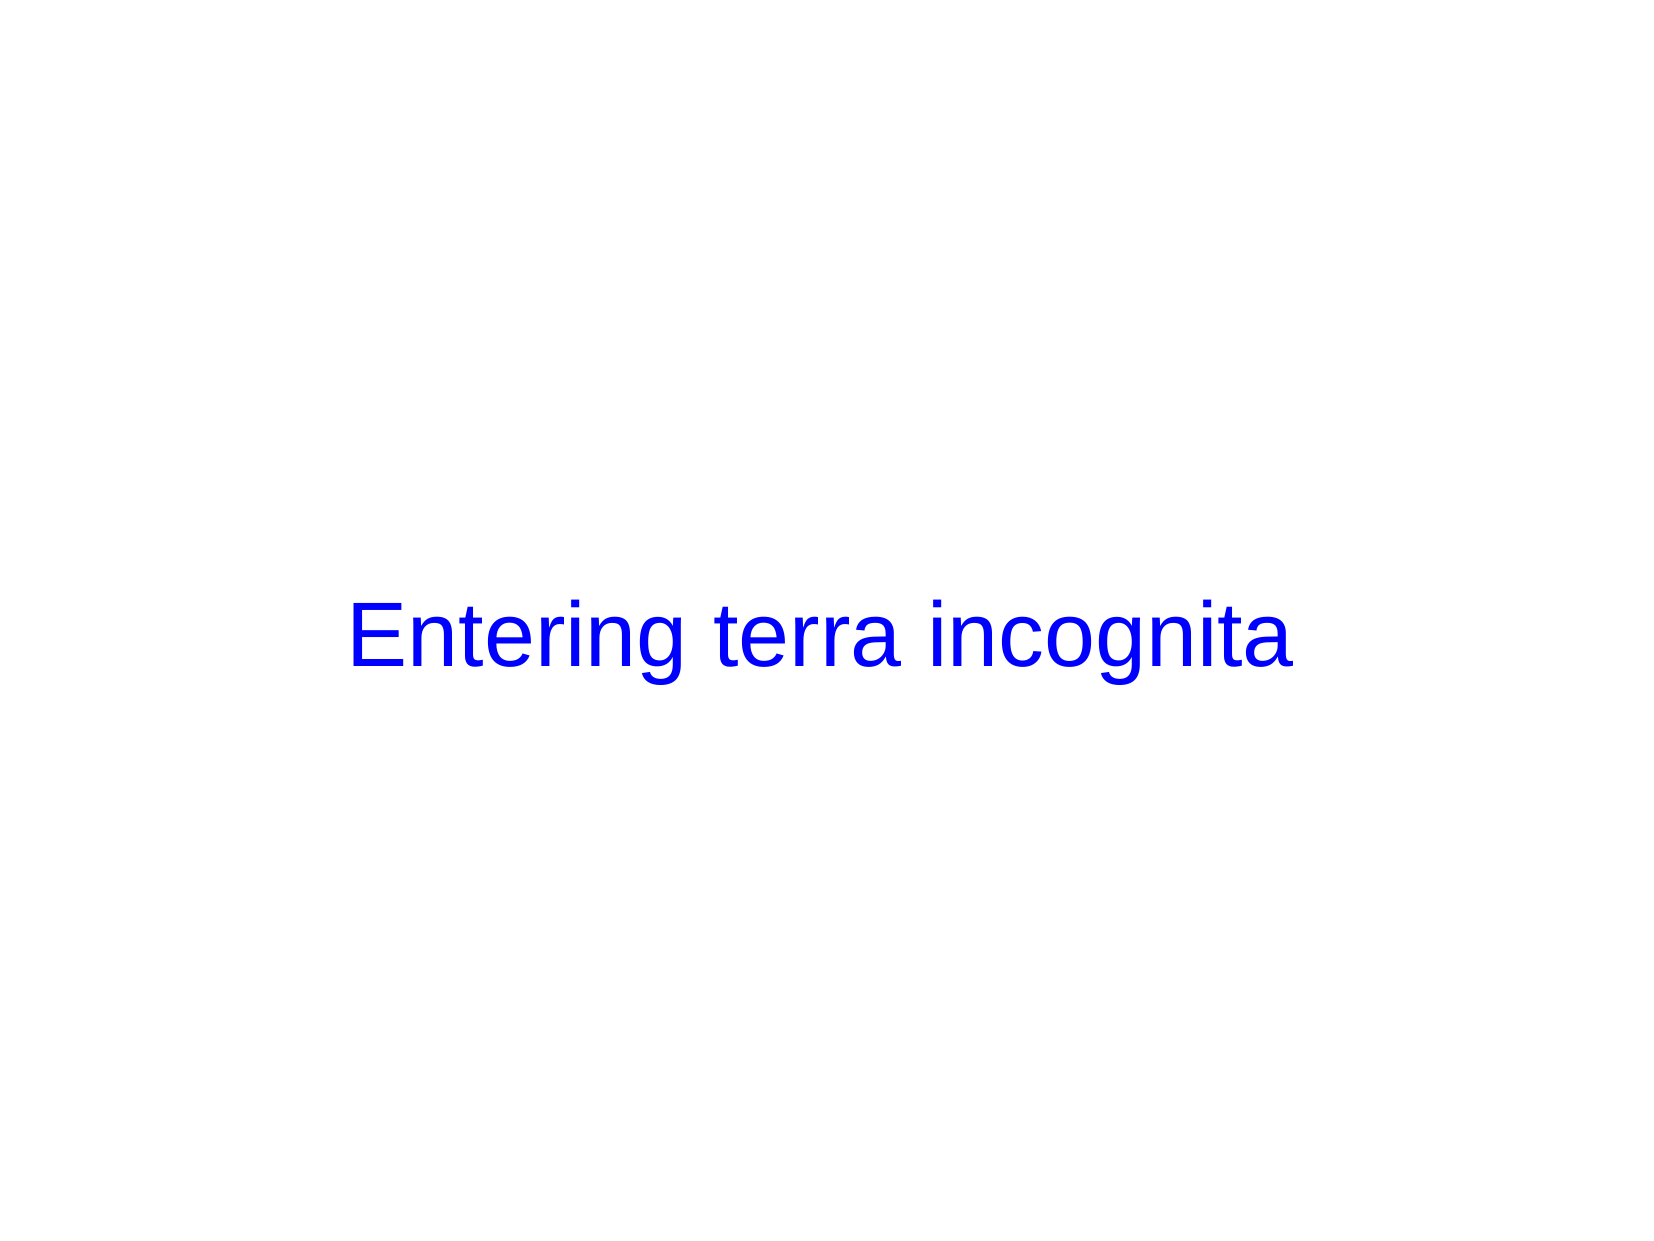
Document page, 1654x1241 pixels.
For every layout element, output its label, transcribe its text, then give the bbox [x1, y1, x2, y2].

title Entering terra incognita [76, 531, 1565, 739]
